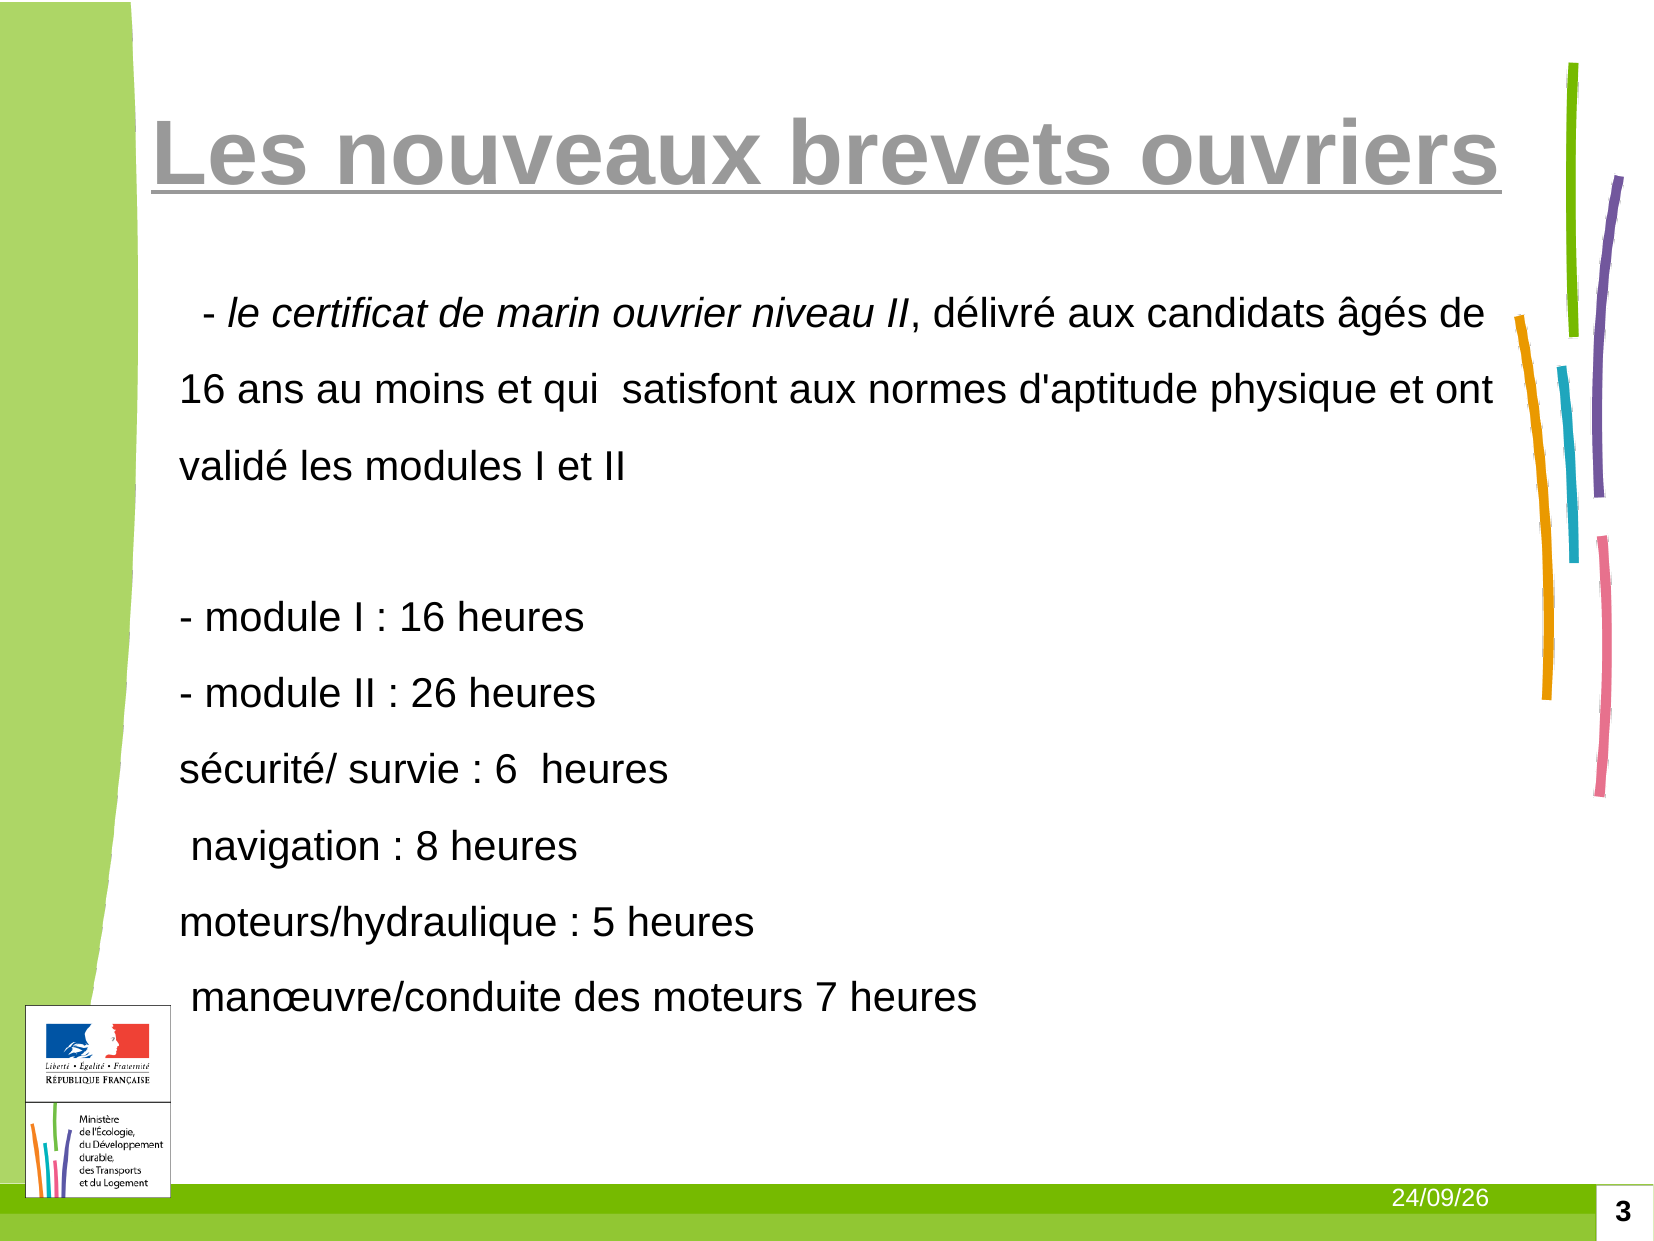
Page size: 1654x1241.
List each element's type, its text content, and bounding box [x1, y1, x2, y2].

picture [0, 2, 1654, 1241]
list - le certificat de marin ouvrier niveau II, délivré aux candidats âgés de 16 ans au moins et qui satisfont aux normes d'aptitude physique et ont validé les modules I et II - module I : 16 heures - module II : 26 heures sécurité/ survie : 6 heures navigation : 8 heures moteurs/hydraulique : 5 heures manœuvre/conduite des moteurs 7 heures [179, 290, 1509, 1101]
title Les nouveaux brevets ouvriers [82, 56, 1571, 250]
